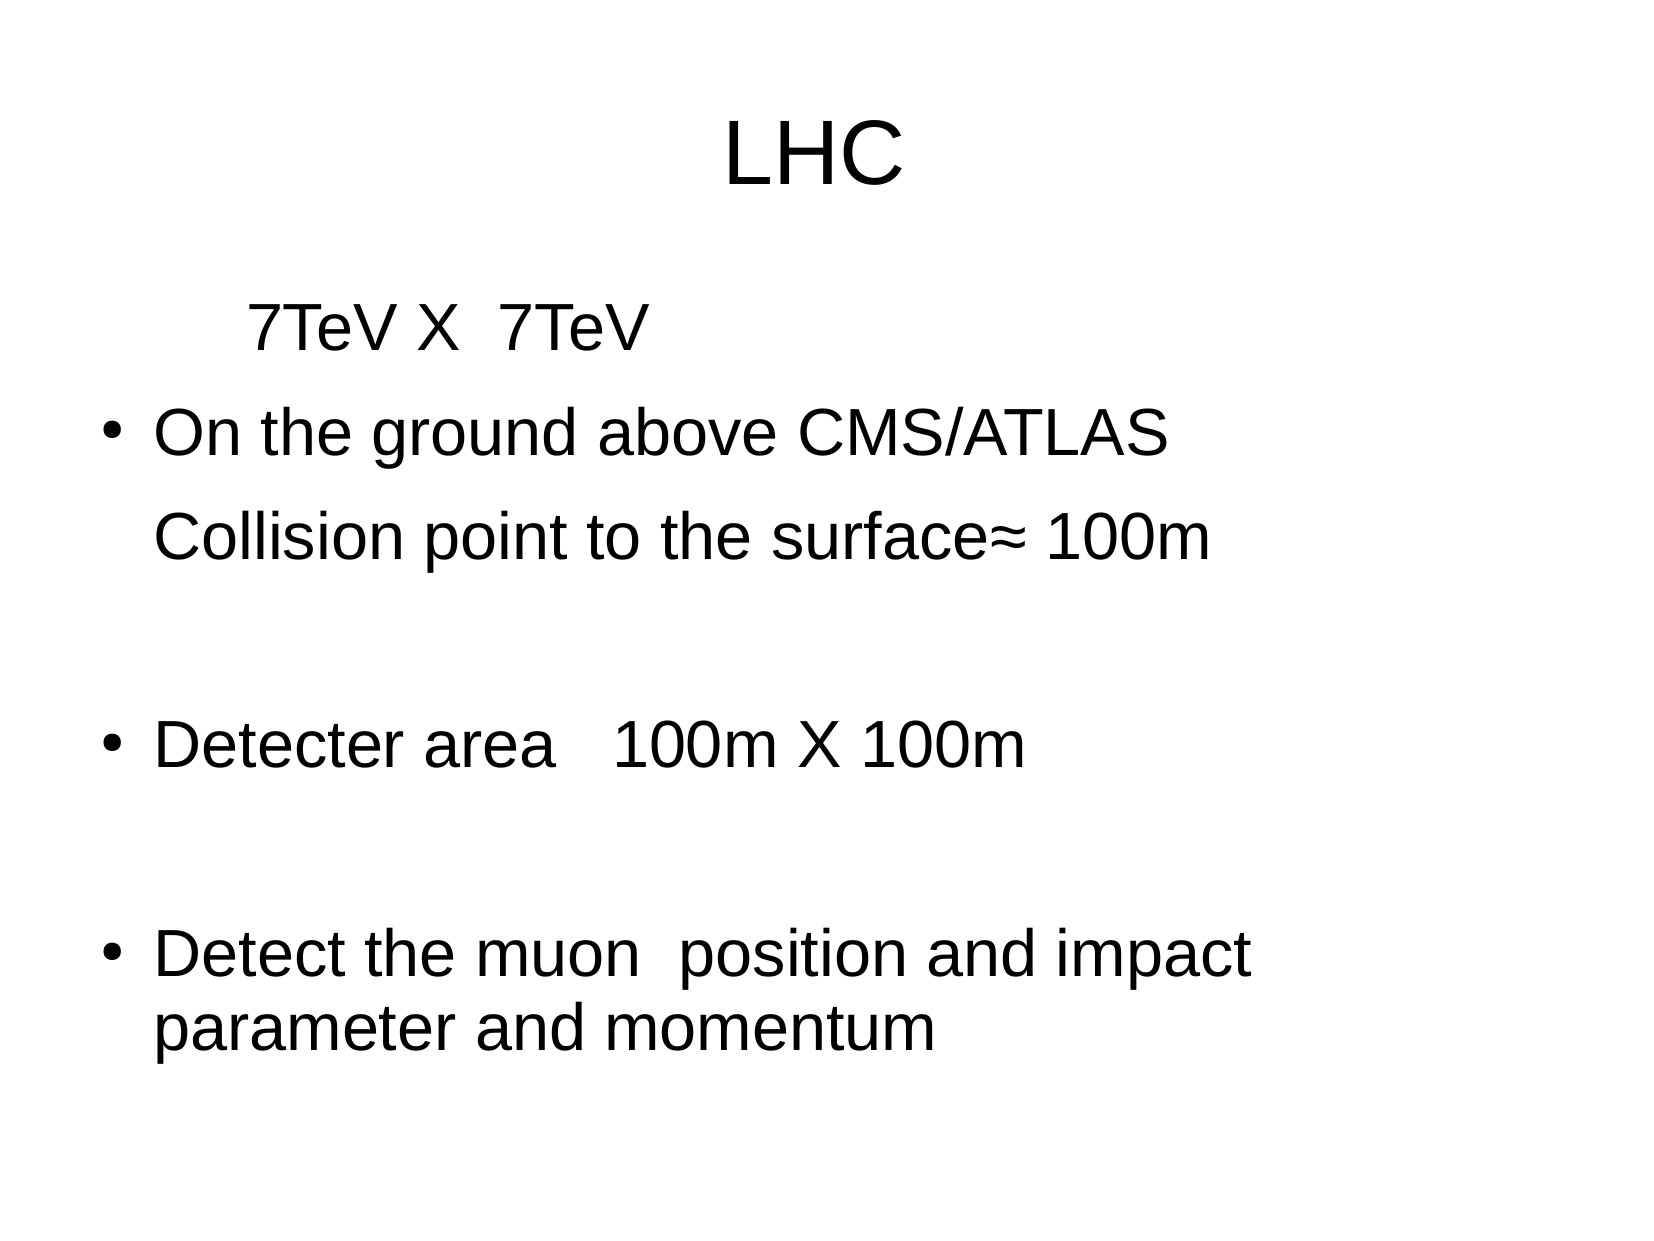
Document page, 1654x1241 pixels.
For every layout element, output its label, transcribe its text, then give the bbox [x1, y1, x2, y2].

list 7TeV Х 7TeV On the ground above CMS/ATLAS Collision point to the surface≈ 100m Detecter area 100m Х 100m Detect the muon position and impact parameter and momentum [82, 290, 1571, 1146]
title LHC [82, 49, 1571, 257]
